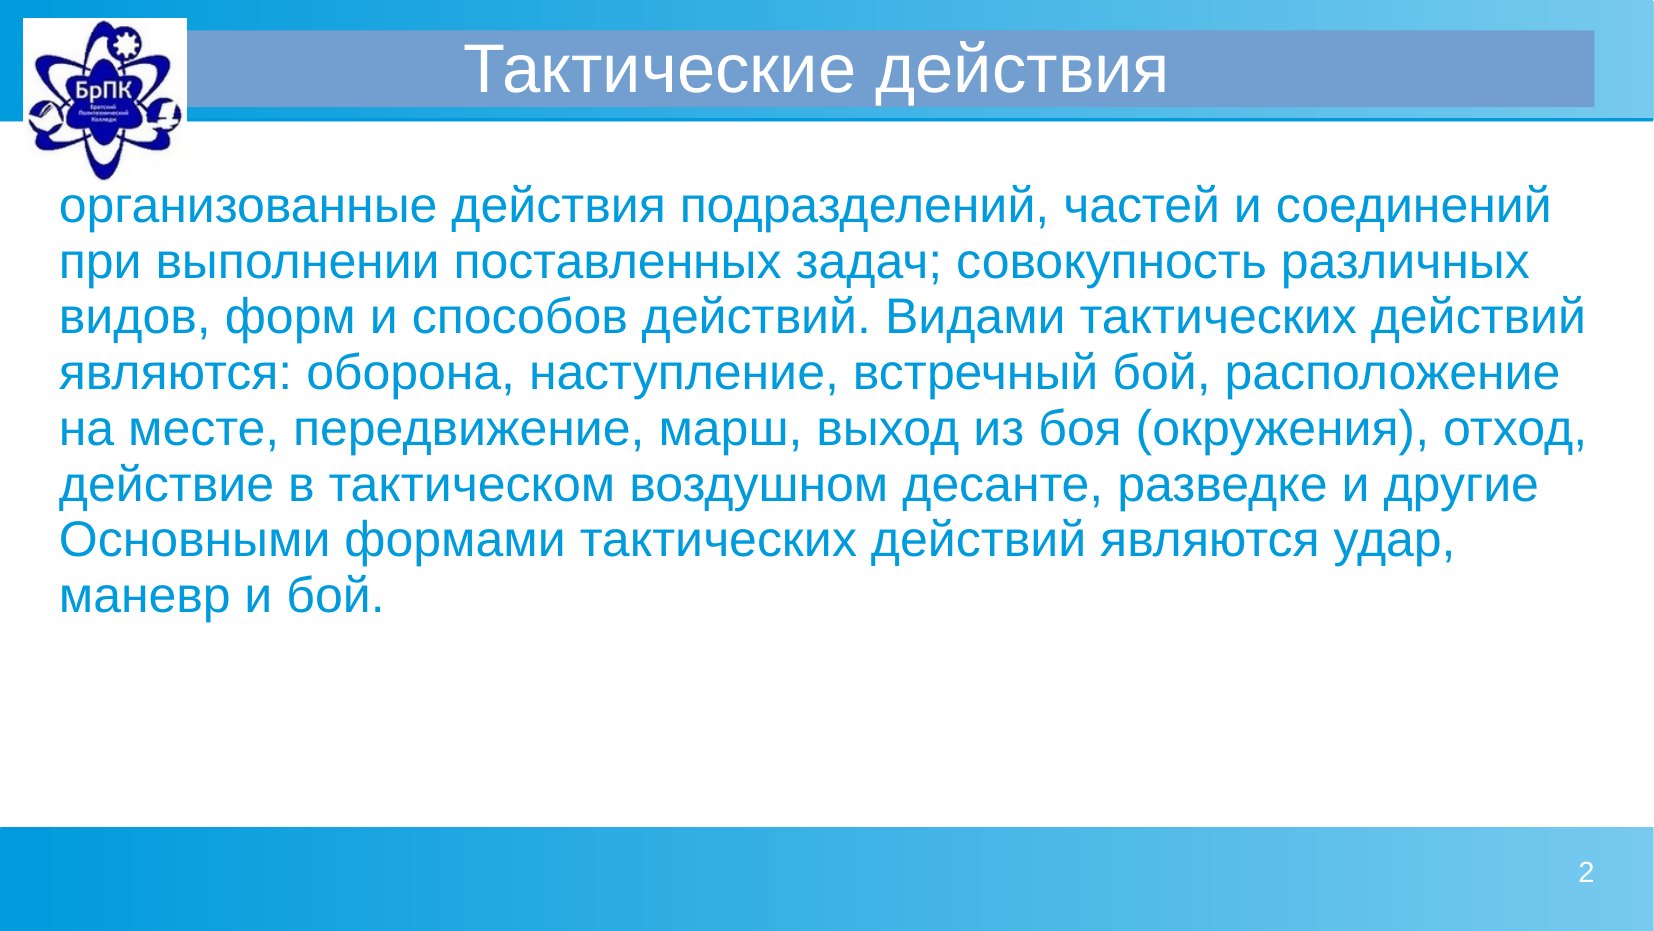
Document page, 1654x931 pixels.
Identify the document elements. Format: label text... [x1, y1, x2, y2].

list организованные действия подразделений, частей и соединений при выполнении поставленных задач; совокупность различных видов, форм и способов действий. Видами тактических действий являются: оборона, наступление, встречный бой, расположение на месте, передвижение, марш, выход из боя (окружения), отход, действие в тактическом воздушном десанте, разведке и другие Основными формами тактических действий являются удар, маневр и бой. [59, 177, 1595, 768]
title Тактические действия [187, 30, 1595, 108]
picture [23, 19, 187, 183]
